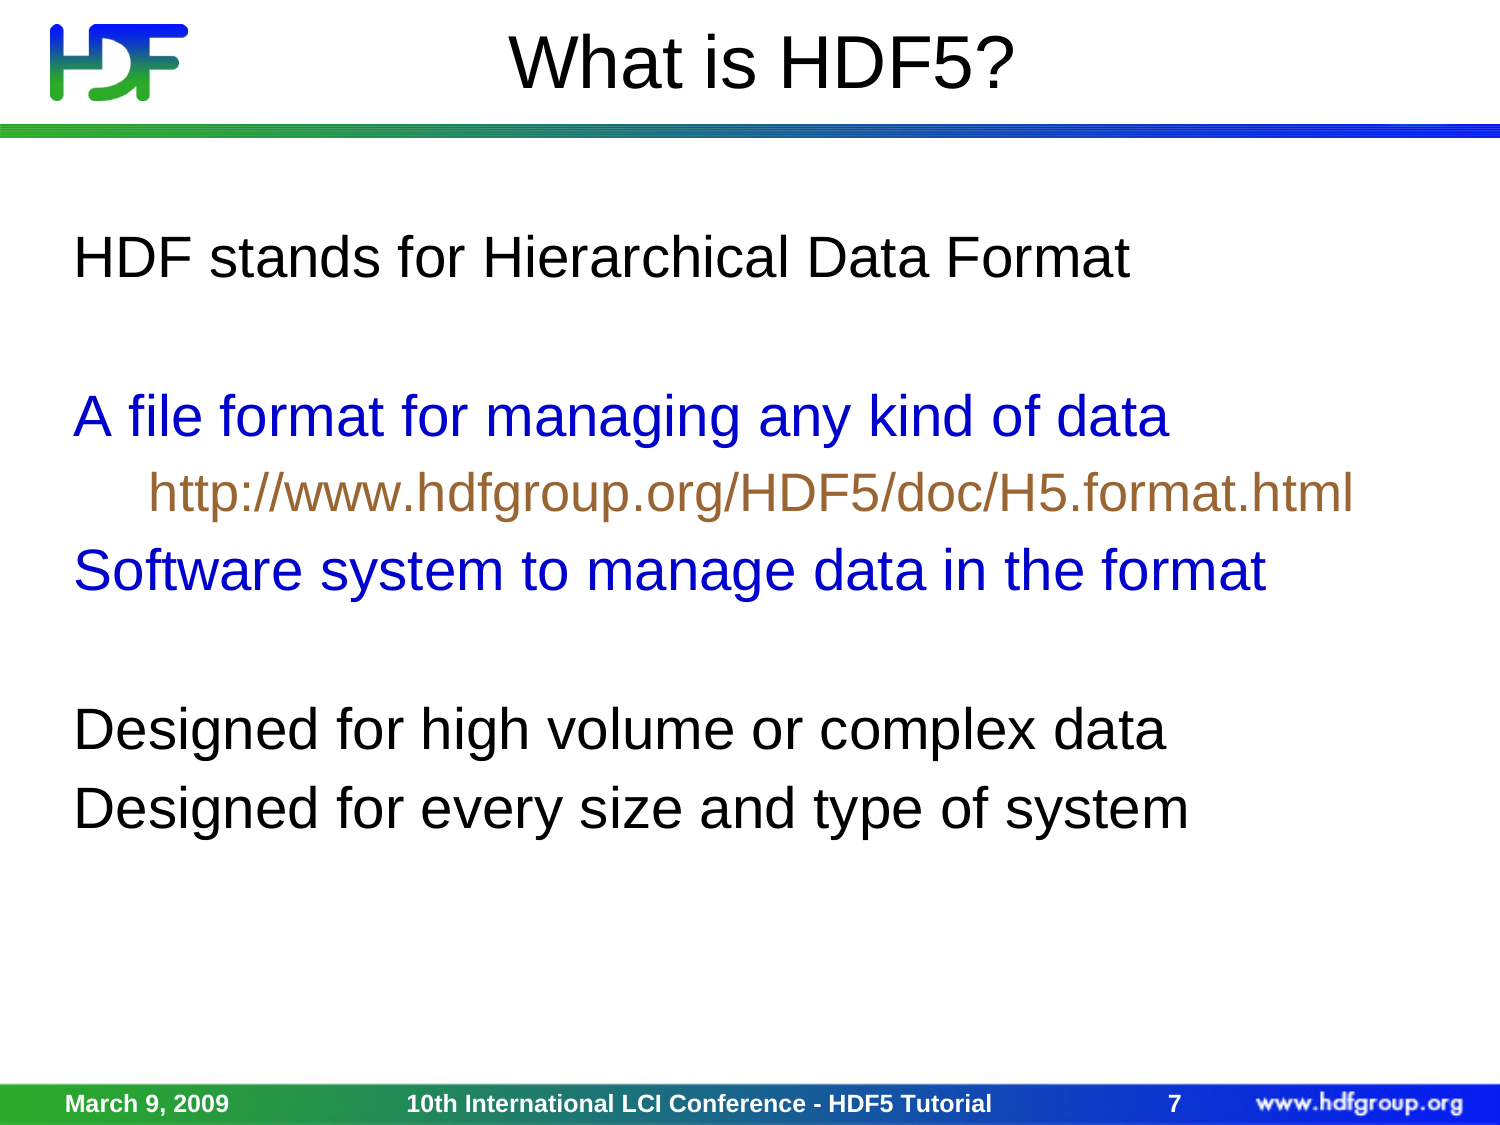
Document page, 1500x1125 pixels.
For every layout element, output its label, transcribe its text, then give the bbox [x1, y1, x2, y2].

title What is HDF5? [187, 13, 1338, 113]
list HDF stands for Hierarchical Data Format A file format for managing any kind of data http://www.hdfgroup.org/HDF5/doc/H5.format.html Software system to manage data in the format Designed for high volume or complex data Designed for every size and type of system [59, 217, 1447, 927]
text_box <number> [1112, 1087, 1238, 1125]
picture [0, 0, 1500, 1125]
text_box 10th International LCI Conference - HDF5 Tutorial [374, 1087, 1026, 1125]
text_box March 9, 2009 [49, 1087, 374, 1125]
